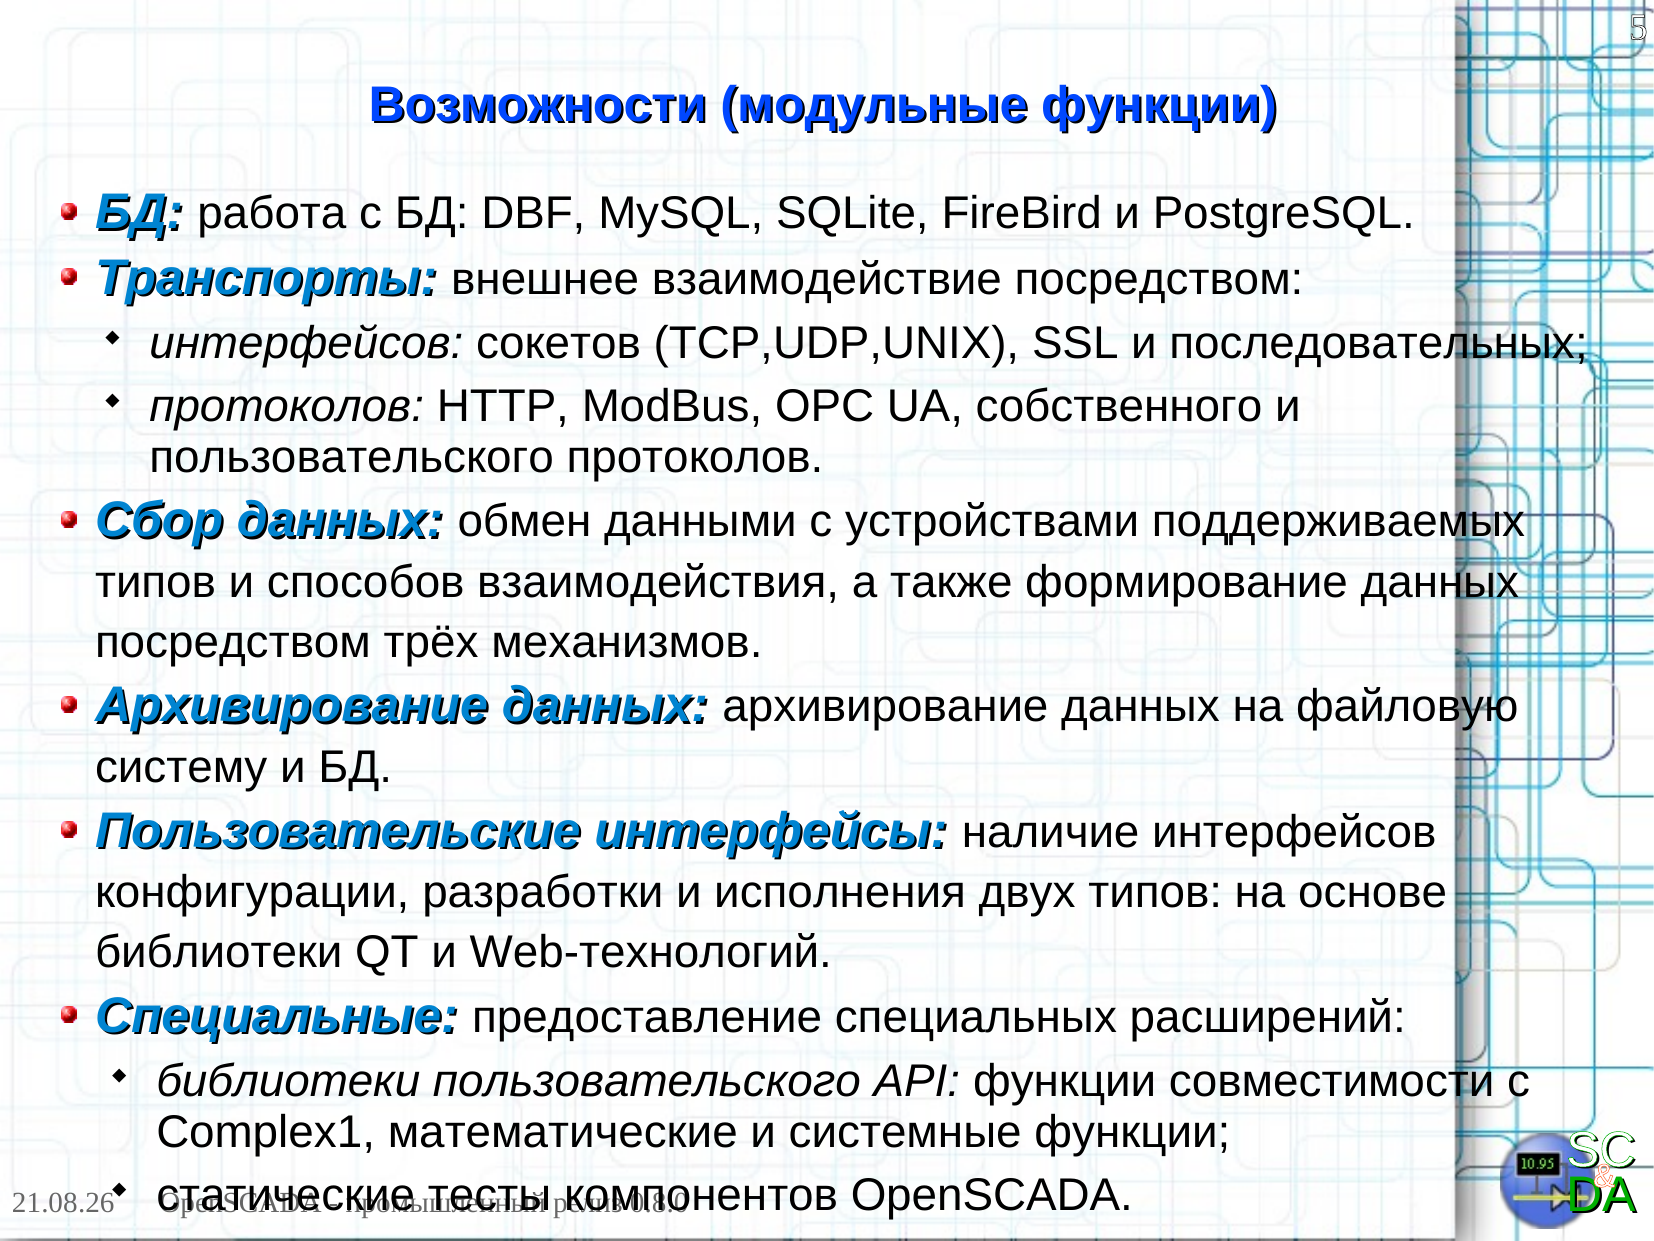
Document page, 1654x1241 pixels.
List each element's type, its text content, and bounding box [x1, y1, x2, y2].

title Возможности (модульные функции) [43, 71, 1603, 128]
list БД: работа с БД: DBF, MySQL, SQLite, FireBird и PostgreSQL. Транспорты: внешнее взаимодействие посредством: интерфейсов: сокетов (TCP,UDP,UNIX), SSL и последовательных; протоколов: HTTP, ModBus, OPC UA, собственного и пользовательского протоколов. Сбор данных: обмен данными с устройствами поддерживаемых типов и способов взаимодействия, а также формирование данных посредством трёх механизмов. Архивирование данных: архивирование данных на файловую систему и БД. Пользовательские интерфейсы: наличие интерфейсов конфигурации, разработки и исполнения двух типов: на основе библиотеки QT и Web-технологий. Специальные: предоставление специальных расширений: библиотеки пользовательского API: функции совместимости с Complex1, математические и системные функции; статические тесты компонентов OpenSCADA. [50, 174, 1611, 1186]
picture [0, 0, 1654, 1241]
